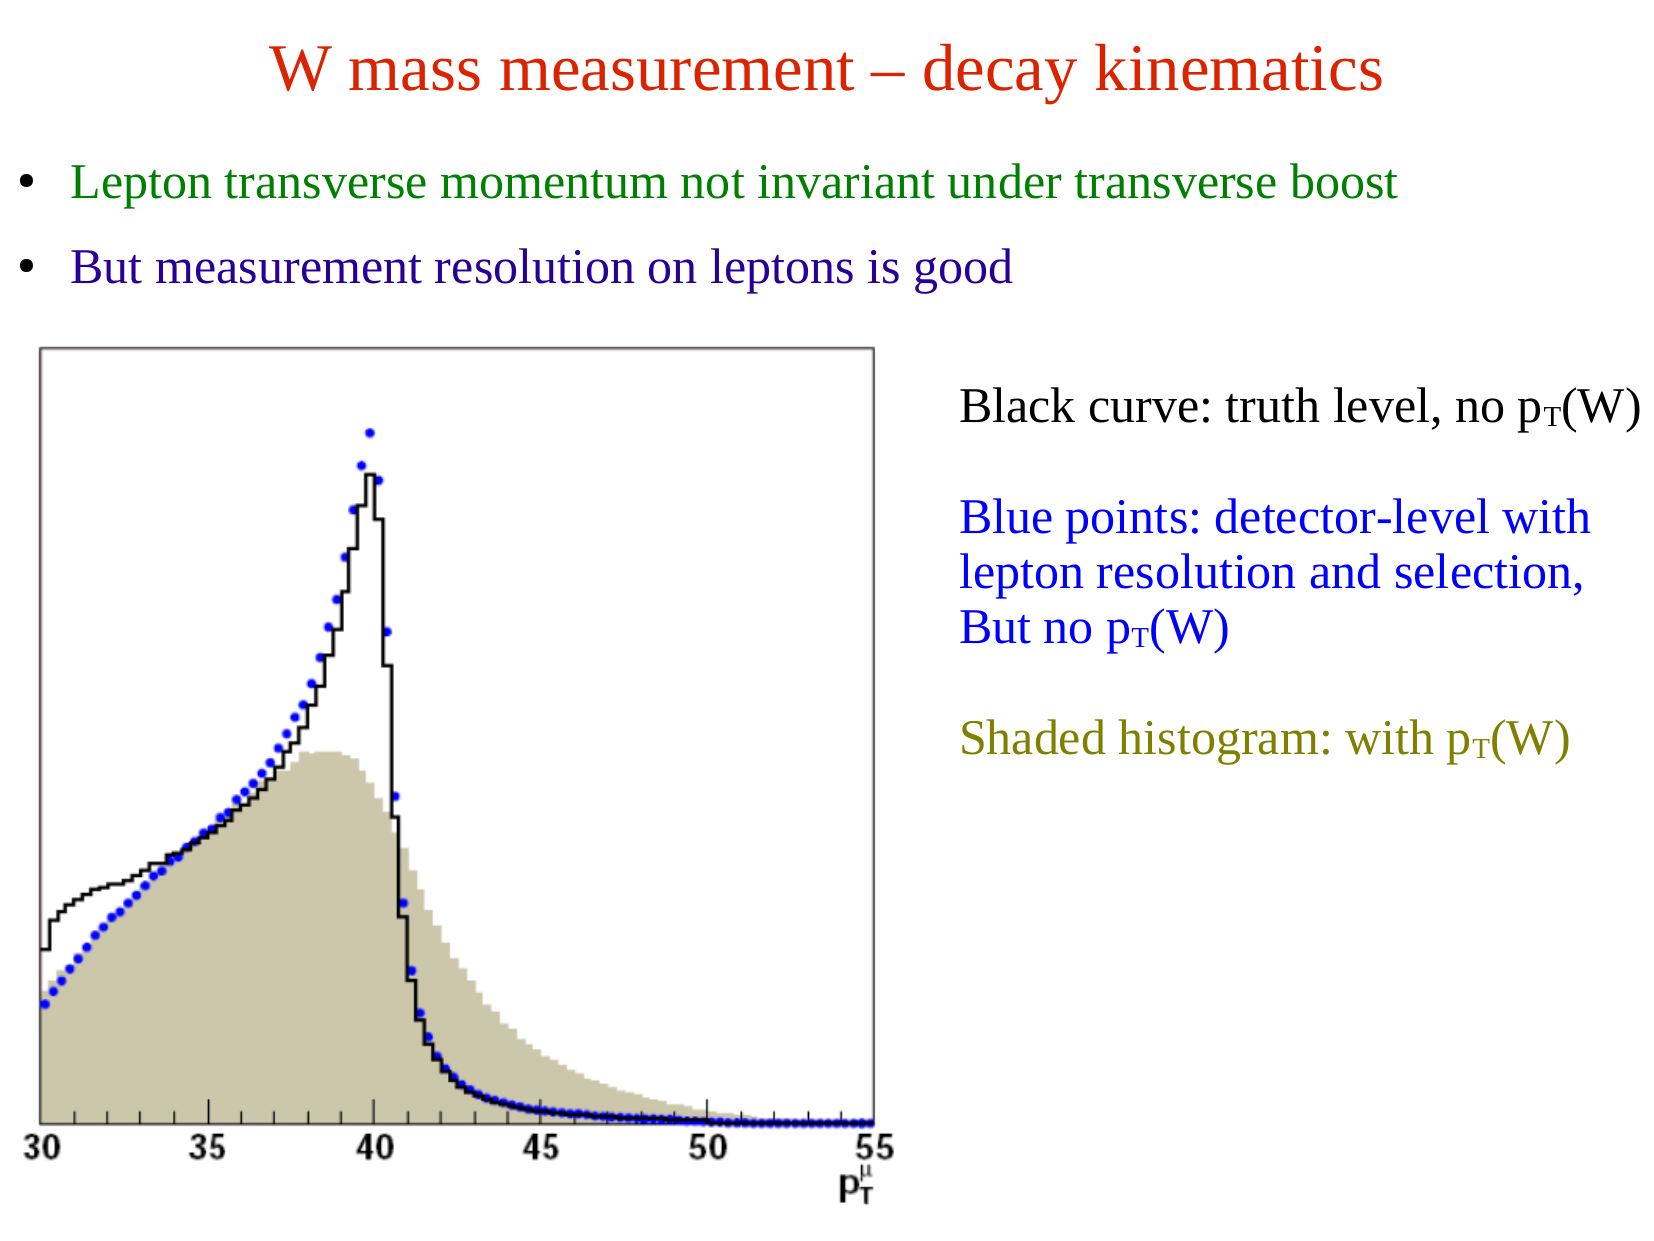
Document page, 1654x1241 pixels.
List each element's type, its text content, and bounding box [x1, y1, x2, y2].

title W mass measurement – decay kinematics [121, 14, 1534, 121]
list Lepton transverse momentum not invariant under transverse boost But measurement resolution on leptons is good [0, 154, 1654, 1241]
text_box Black curve: truth level, no pT(W) Blue points: detector-level with lepton resolution and selection, But no pT(W) Shaded histogram: with pT(W) [959, 378, 1654, 815]
picture [8, 319, 922, 1231]
